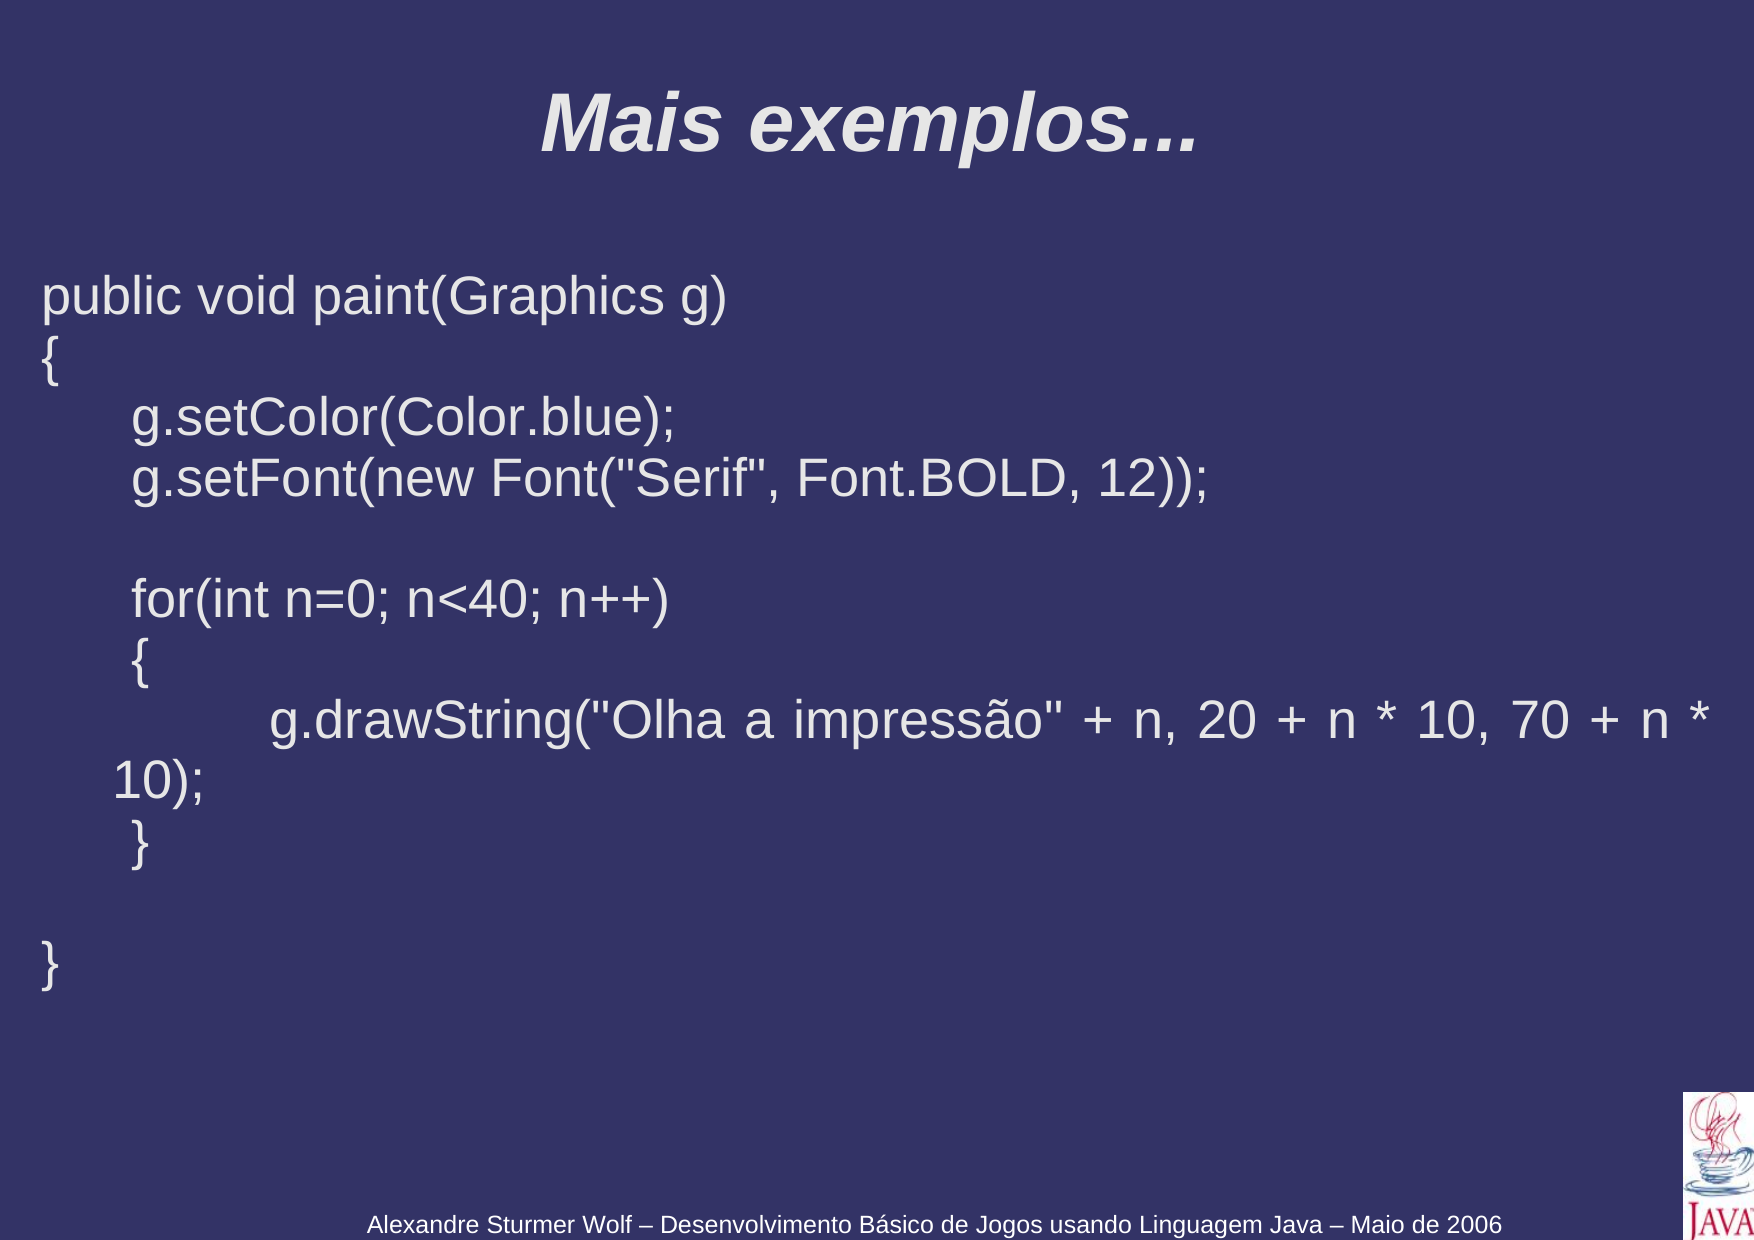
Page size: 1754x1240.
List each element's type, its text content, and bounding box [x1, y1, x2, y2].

picture [1683, 1092, 1754, 1240]
title Mais exemplos... [29, 19, 1713, 227]
list public void paint(Graphics g) { g.setColor(Color.blue); g.setFont(new Font("Serif", Font.BOLD, 12)); for(int n=0; n<40; n++) { g.drawString("Olha a impressão" + n, 20 + n * 10, 70 + n * 10); } } [29, 265, 1713, 1182]
